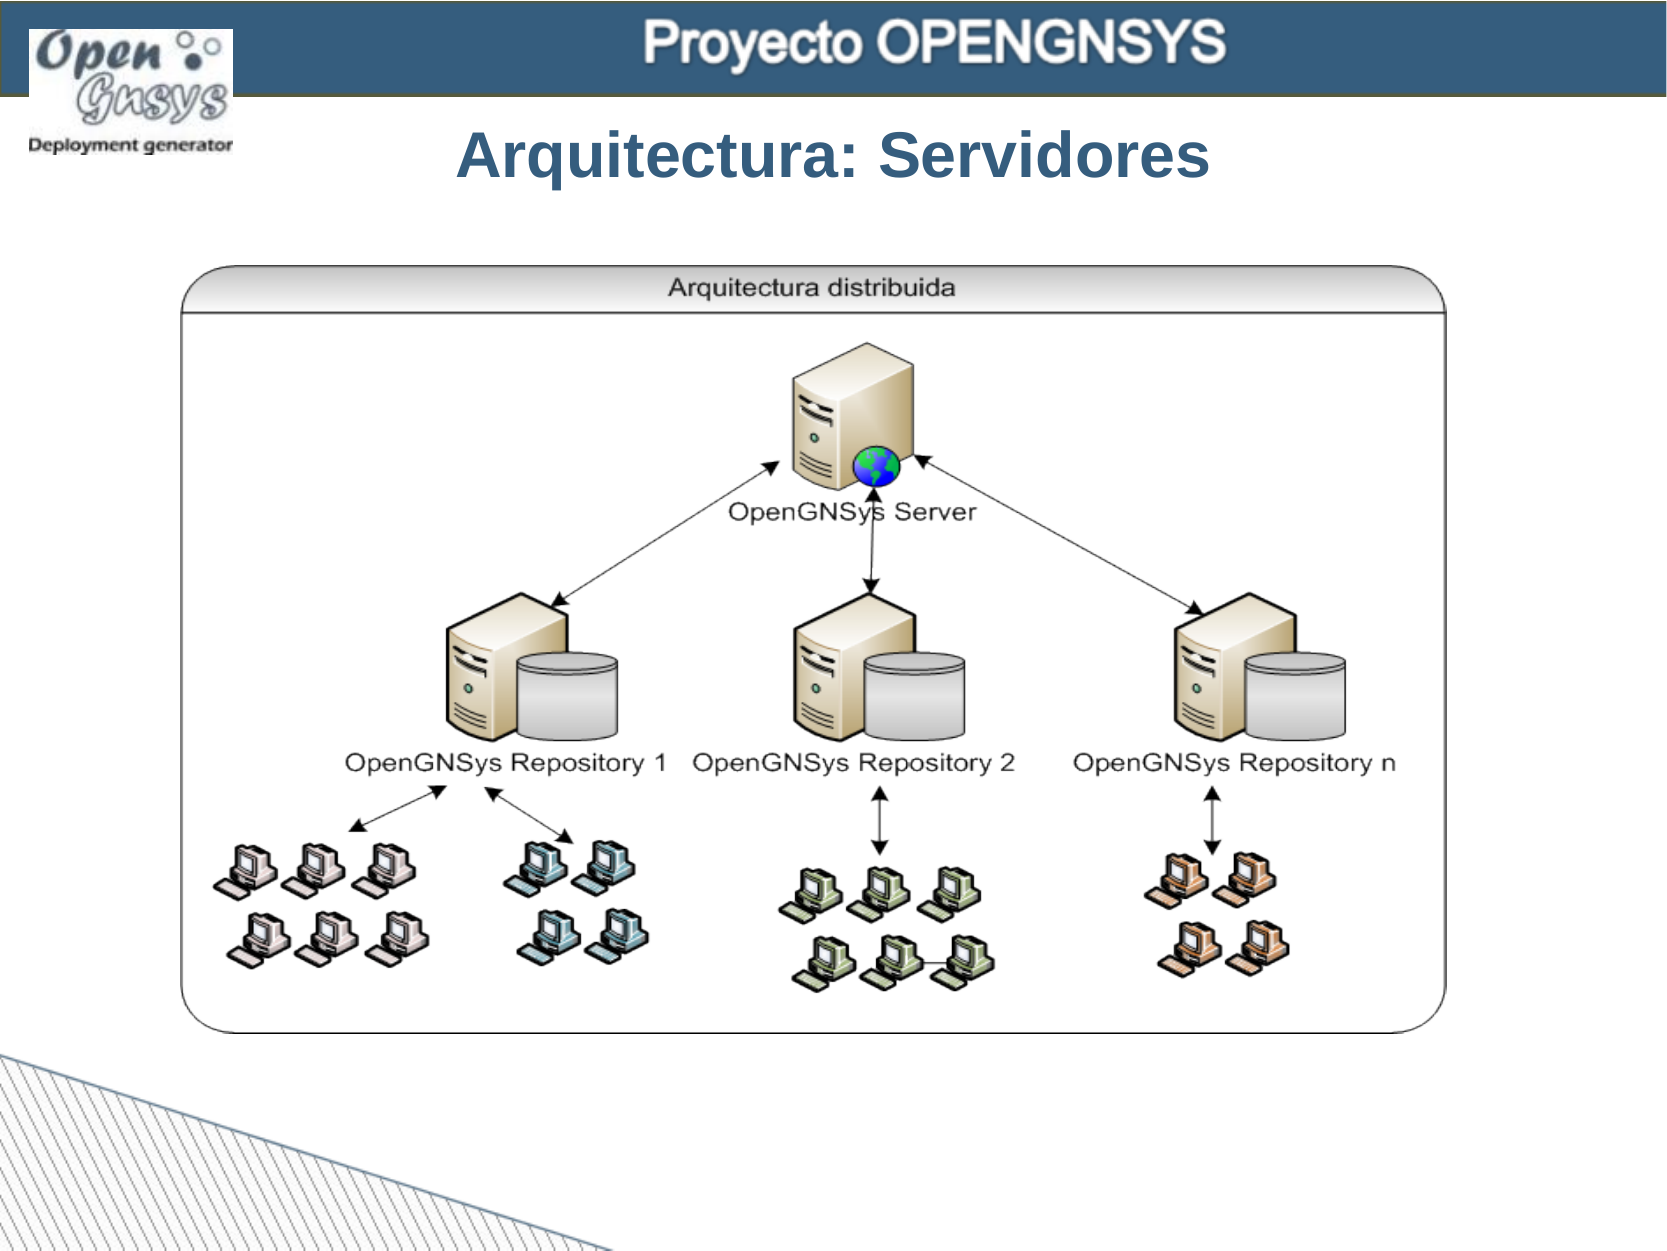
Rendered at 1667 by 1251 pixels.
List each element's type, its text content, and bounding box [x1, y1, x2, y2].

text_box Arquitectura: Servidores [7, 118, 1660, 192]
picture [0, 0, 1667, 1251]
